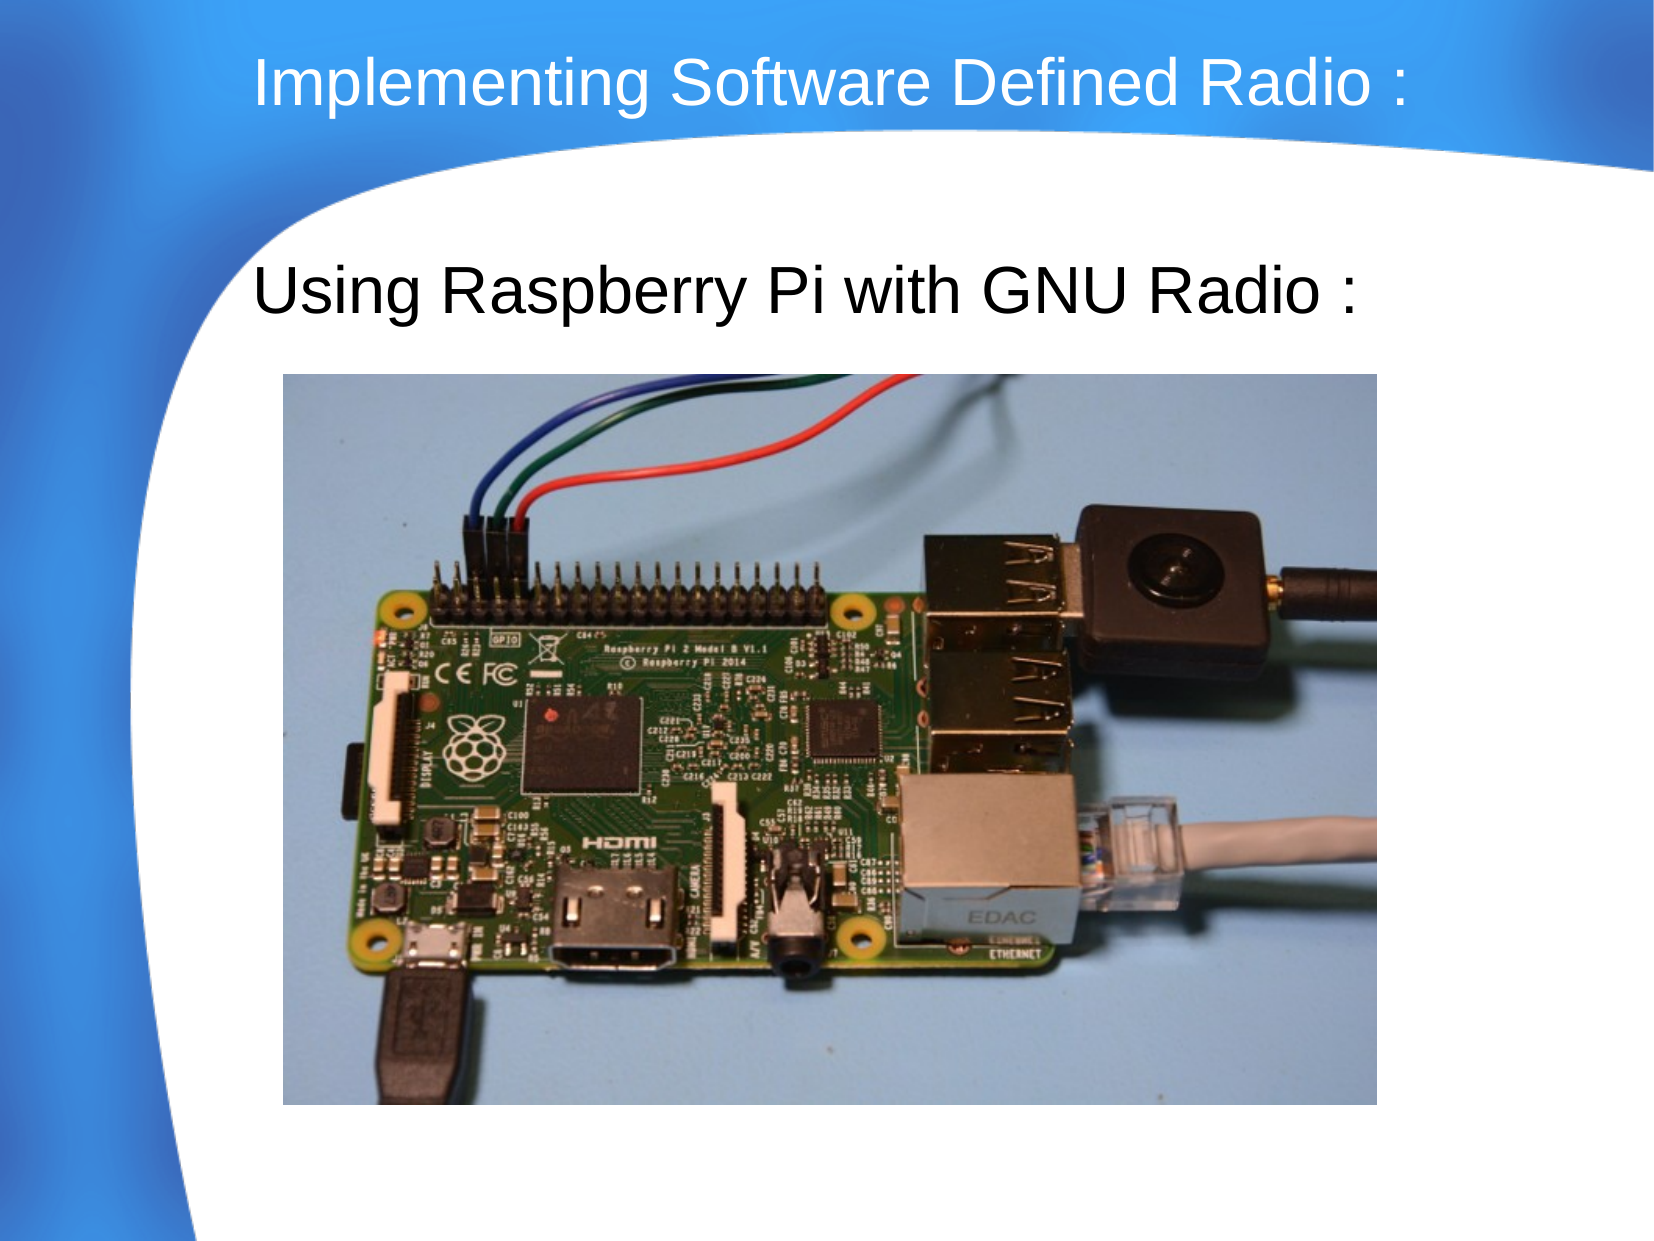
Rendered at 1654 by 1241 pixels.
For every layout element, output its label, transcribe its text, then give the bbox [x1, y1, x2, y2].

picture [0, 0, 1654, 1241]
list Implementing Software Defined Radio : Using Raspberry Pi with GNU Radio : [252, 45, 1535, 1171]
